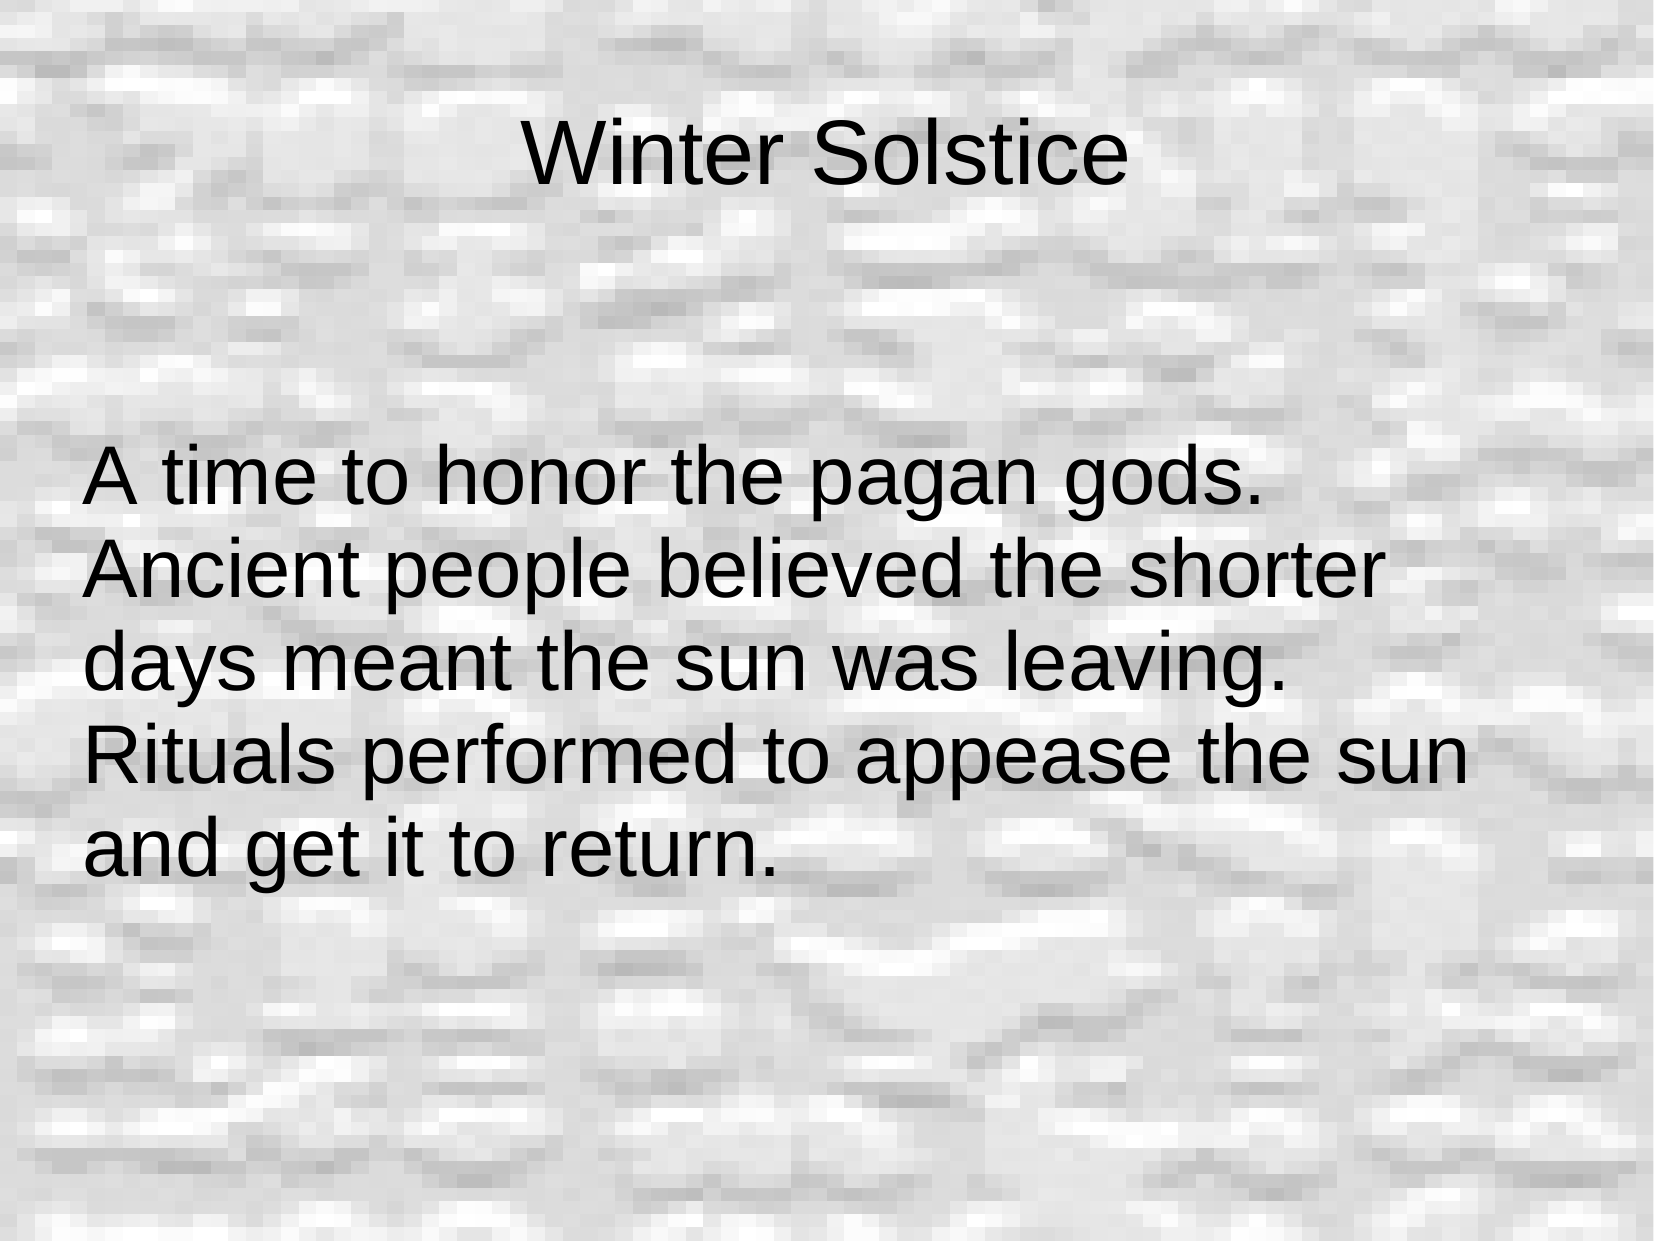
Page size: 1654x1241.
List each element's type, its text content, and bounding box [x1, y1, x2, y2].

picture [0, 0, 1654, 1241]
text_box A time to honor the pagan gods. Ancient people believed the shorter days meant the sun was leaving. Rituals performed to appease the sun and get it to return. [82, 290, 1571, 1109]
title Winter Solstice [82, 49, 1571, 257]
